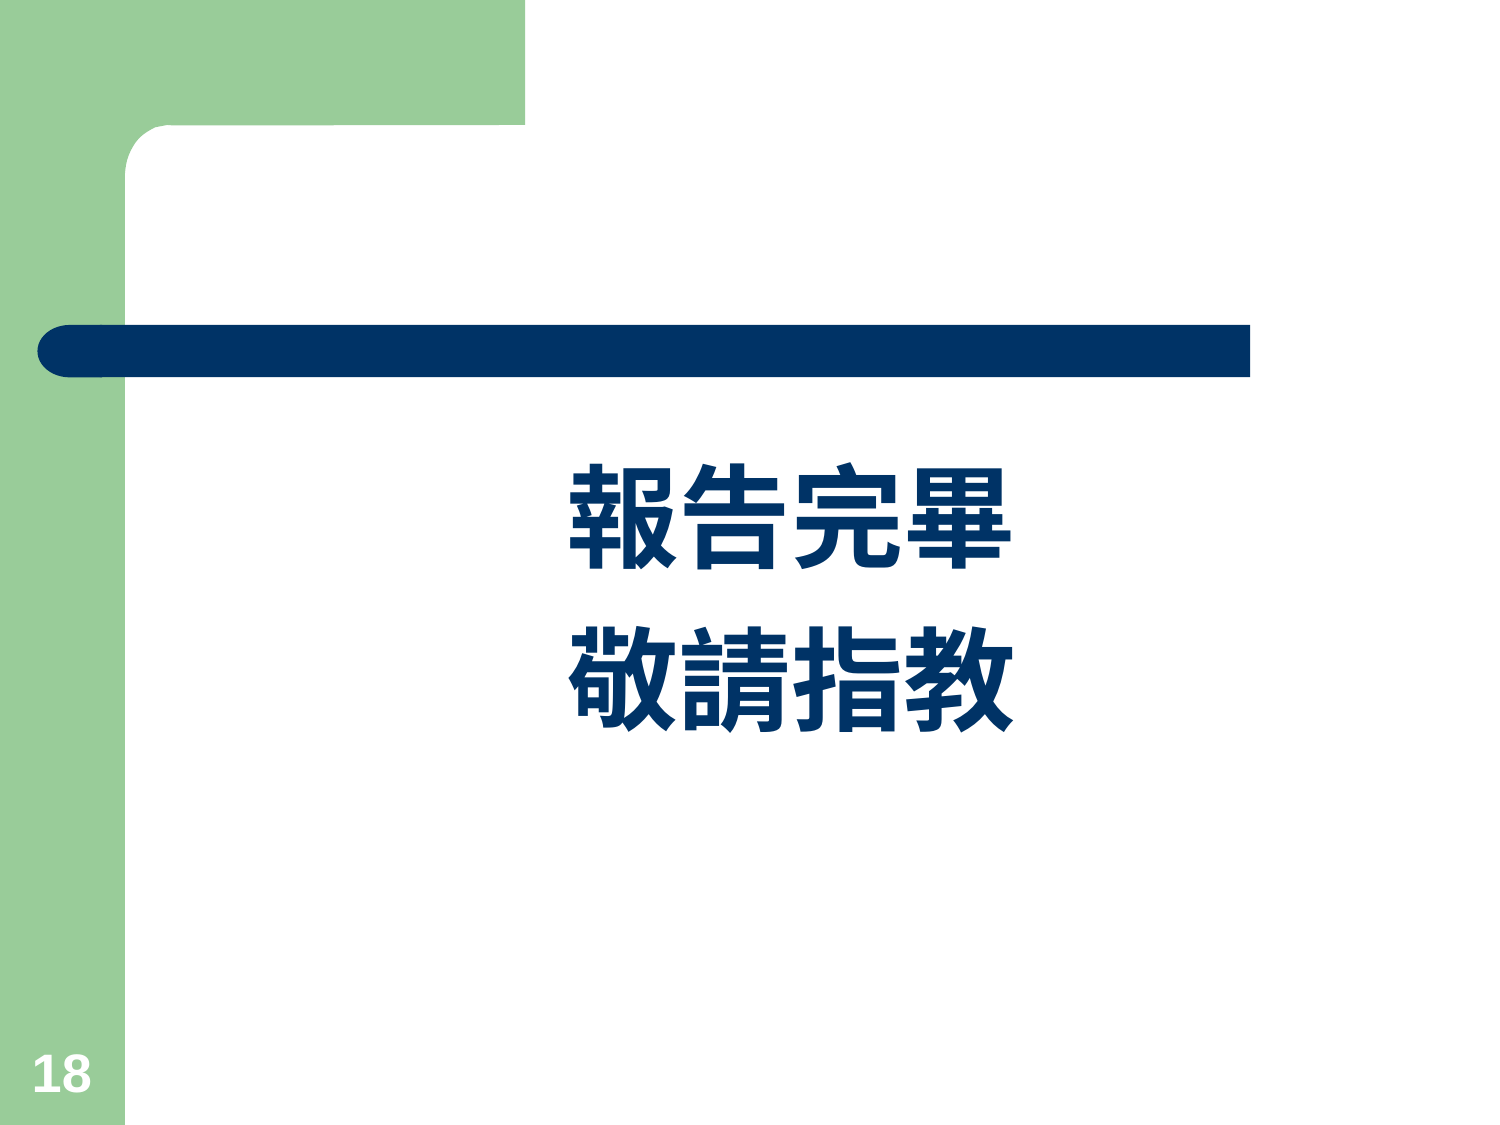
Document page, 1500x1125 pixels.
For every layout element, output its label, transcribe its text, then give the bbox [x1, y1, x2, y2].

list 報告完畢 敬請指教 [289, 432, 1294, 905]
